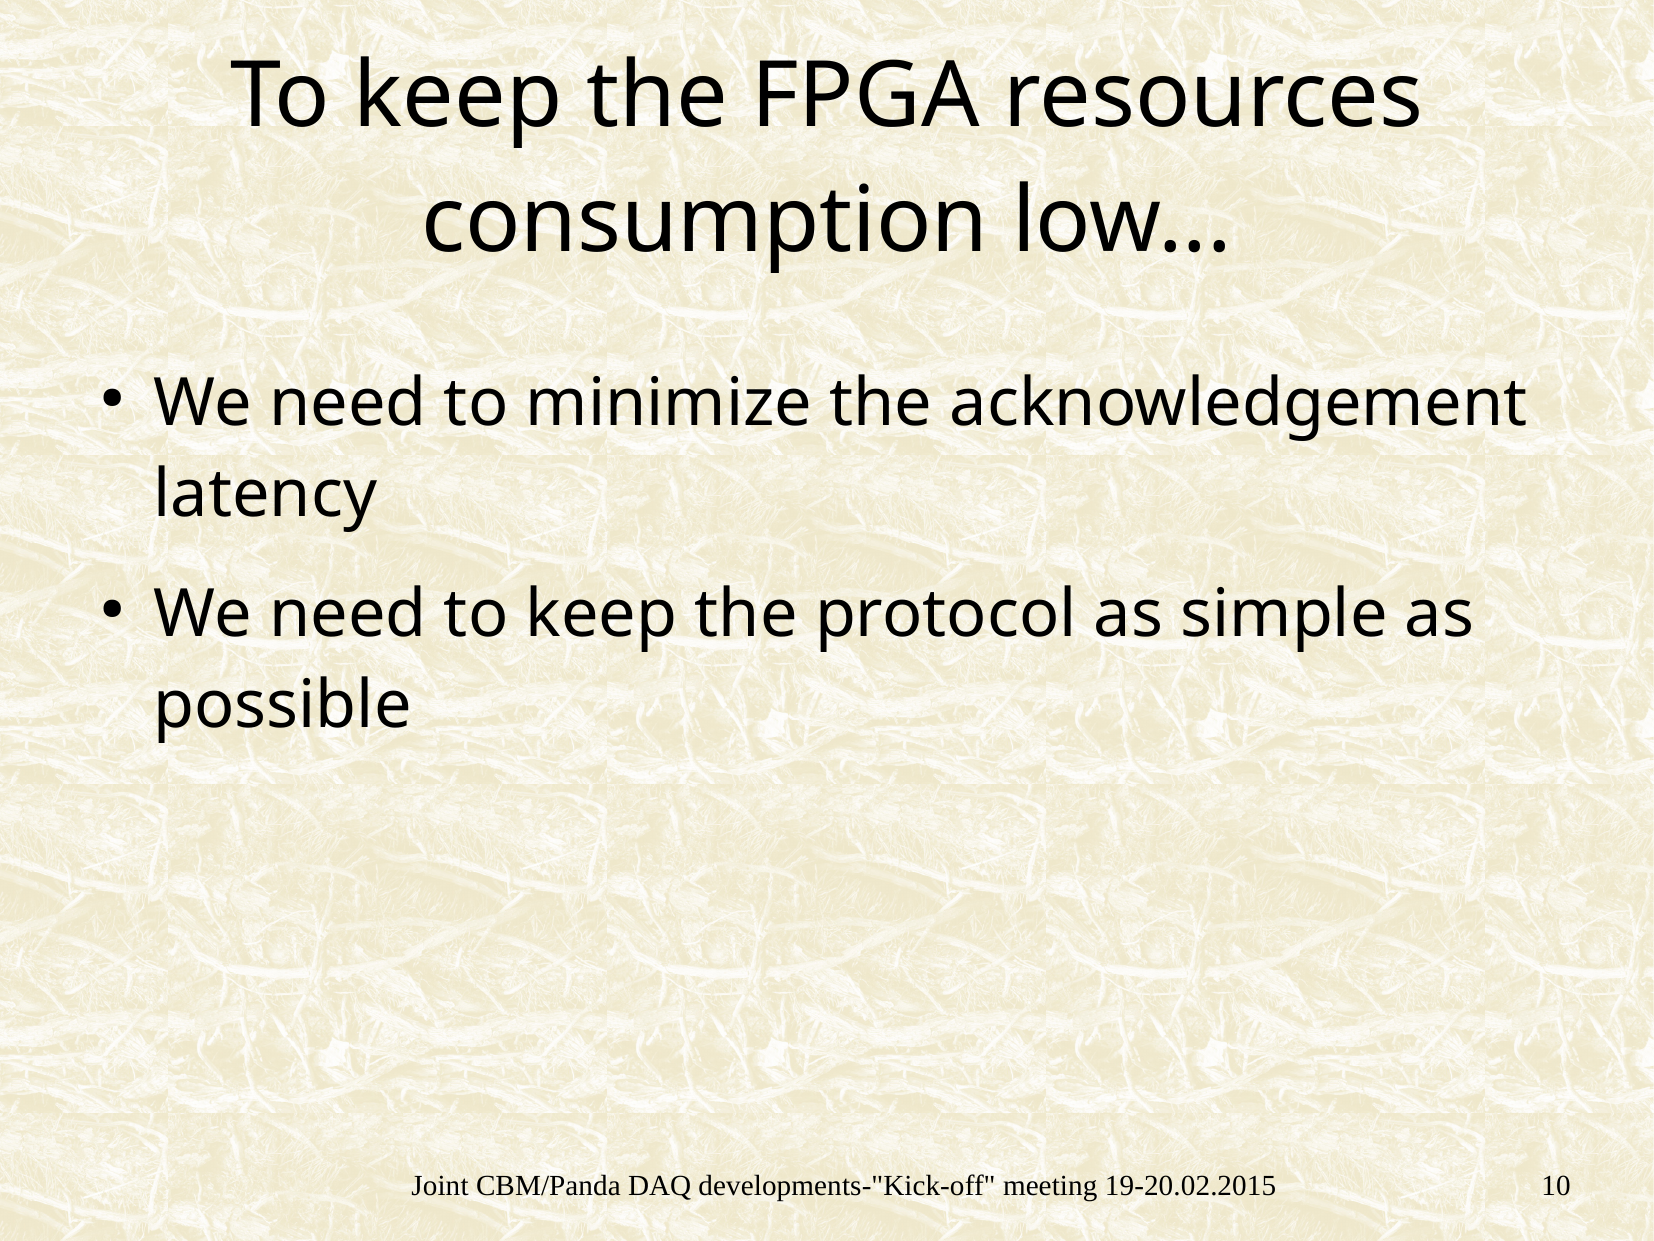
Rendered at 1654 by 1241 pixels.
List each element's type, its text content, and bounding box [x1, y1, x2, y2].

title To keep the FPGA resources consumption low... [82, 25, 1571, 281]
list We need to minimize the acknowledgement latency We need to keep the protocol as simple as possible [82, 354, 1538, 1010]
picture [0, 0, 1654, 1241]
